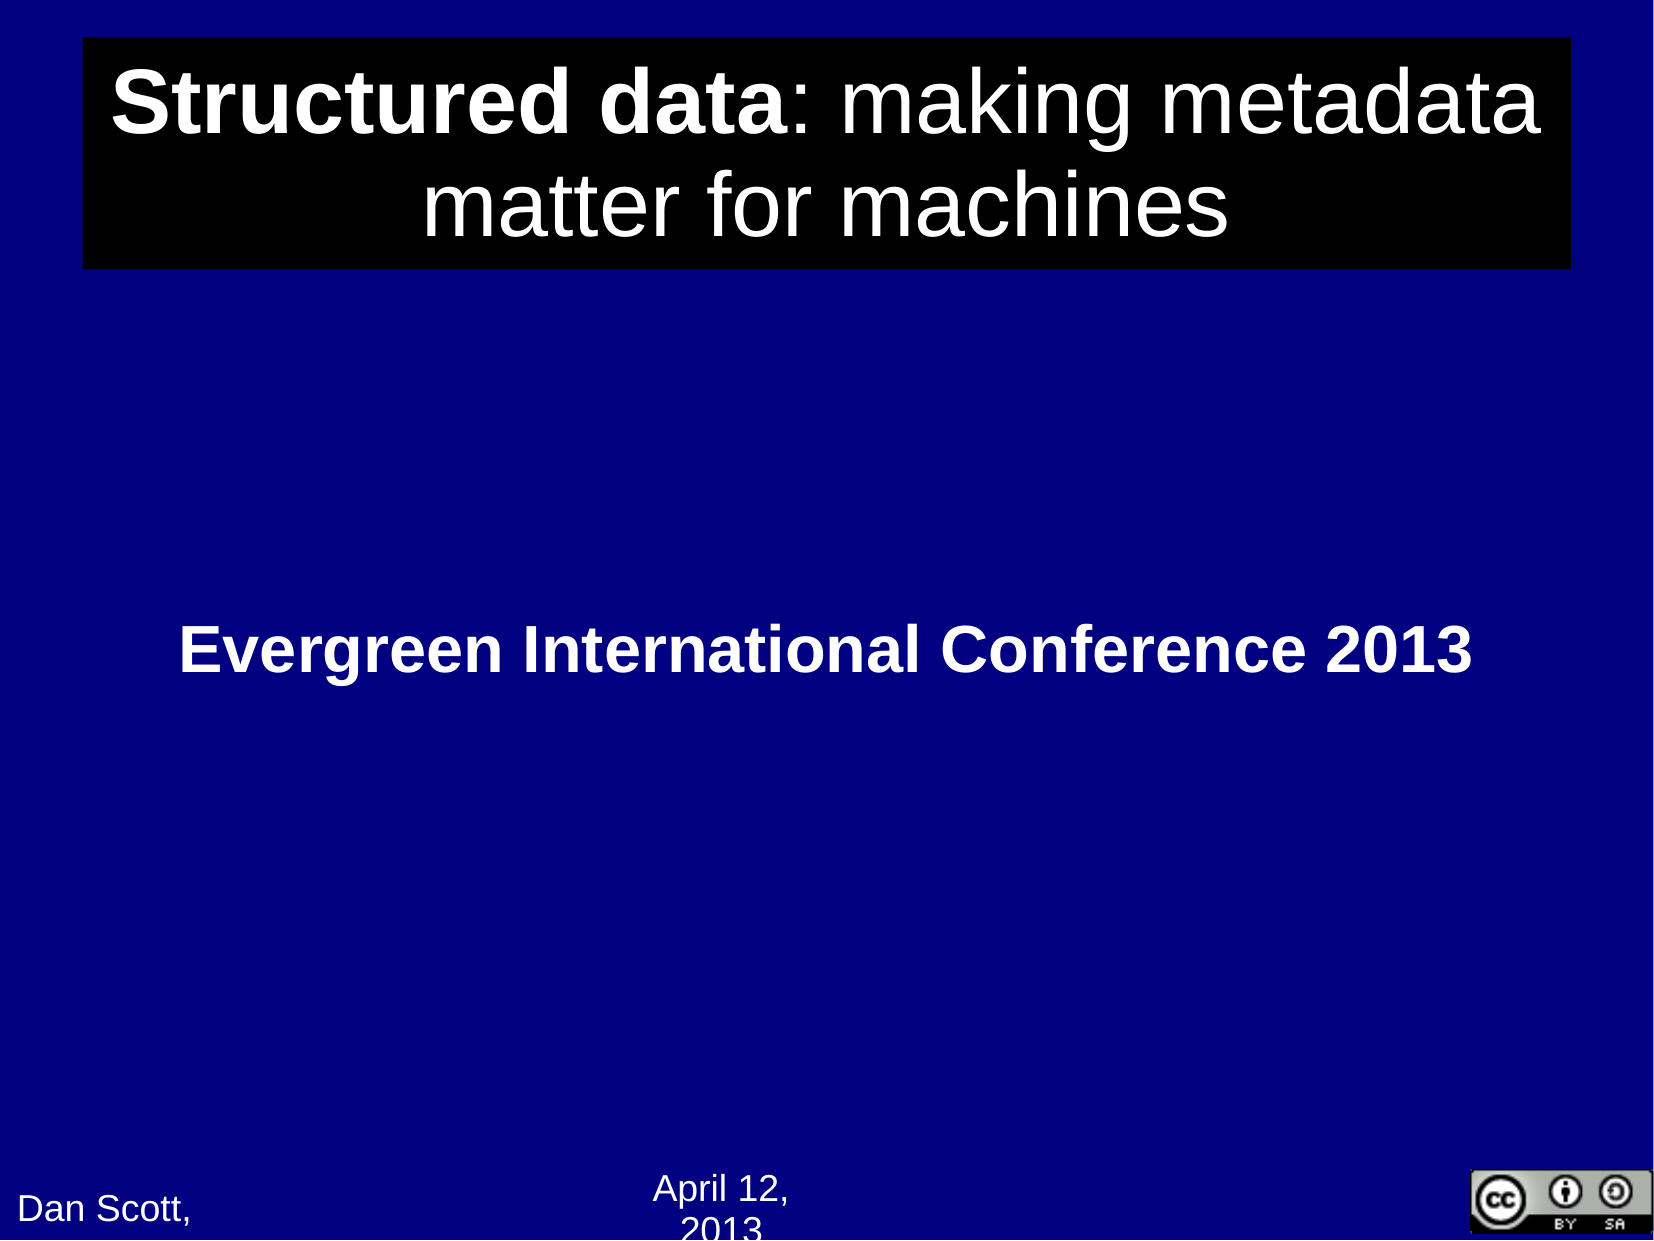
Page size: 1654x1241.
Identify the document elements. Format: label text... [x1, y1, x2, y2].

text_box April 12, 2013 [637, 1178, 898, 1241]
title Structured data: making metadata matter for machines [82, 36, 1571, 270]
subtitle Evergreen International Conference 2013 [82, 290, 1571, 1010]
picture [1470, 1169, 1654, 1234]
text_box Dan Scott, http://coffeecode.net [2, 1177, 581, 1239]
